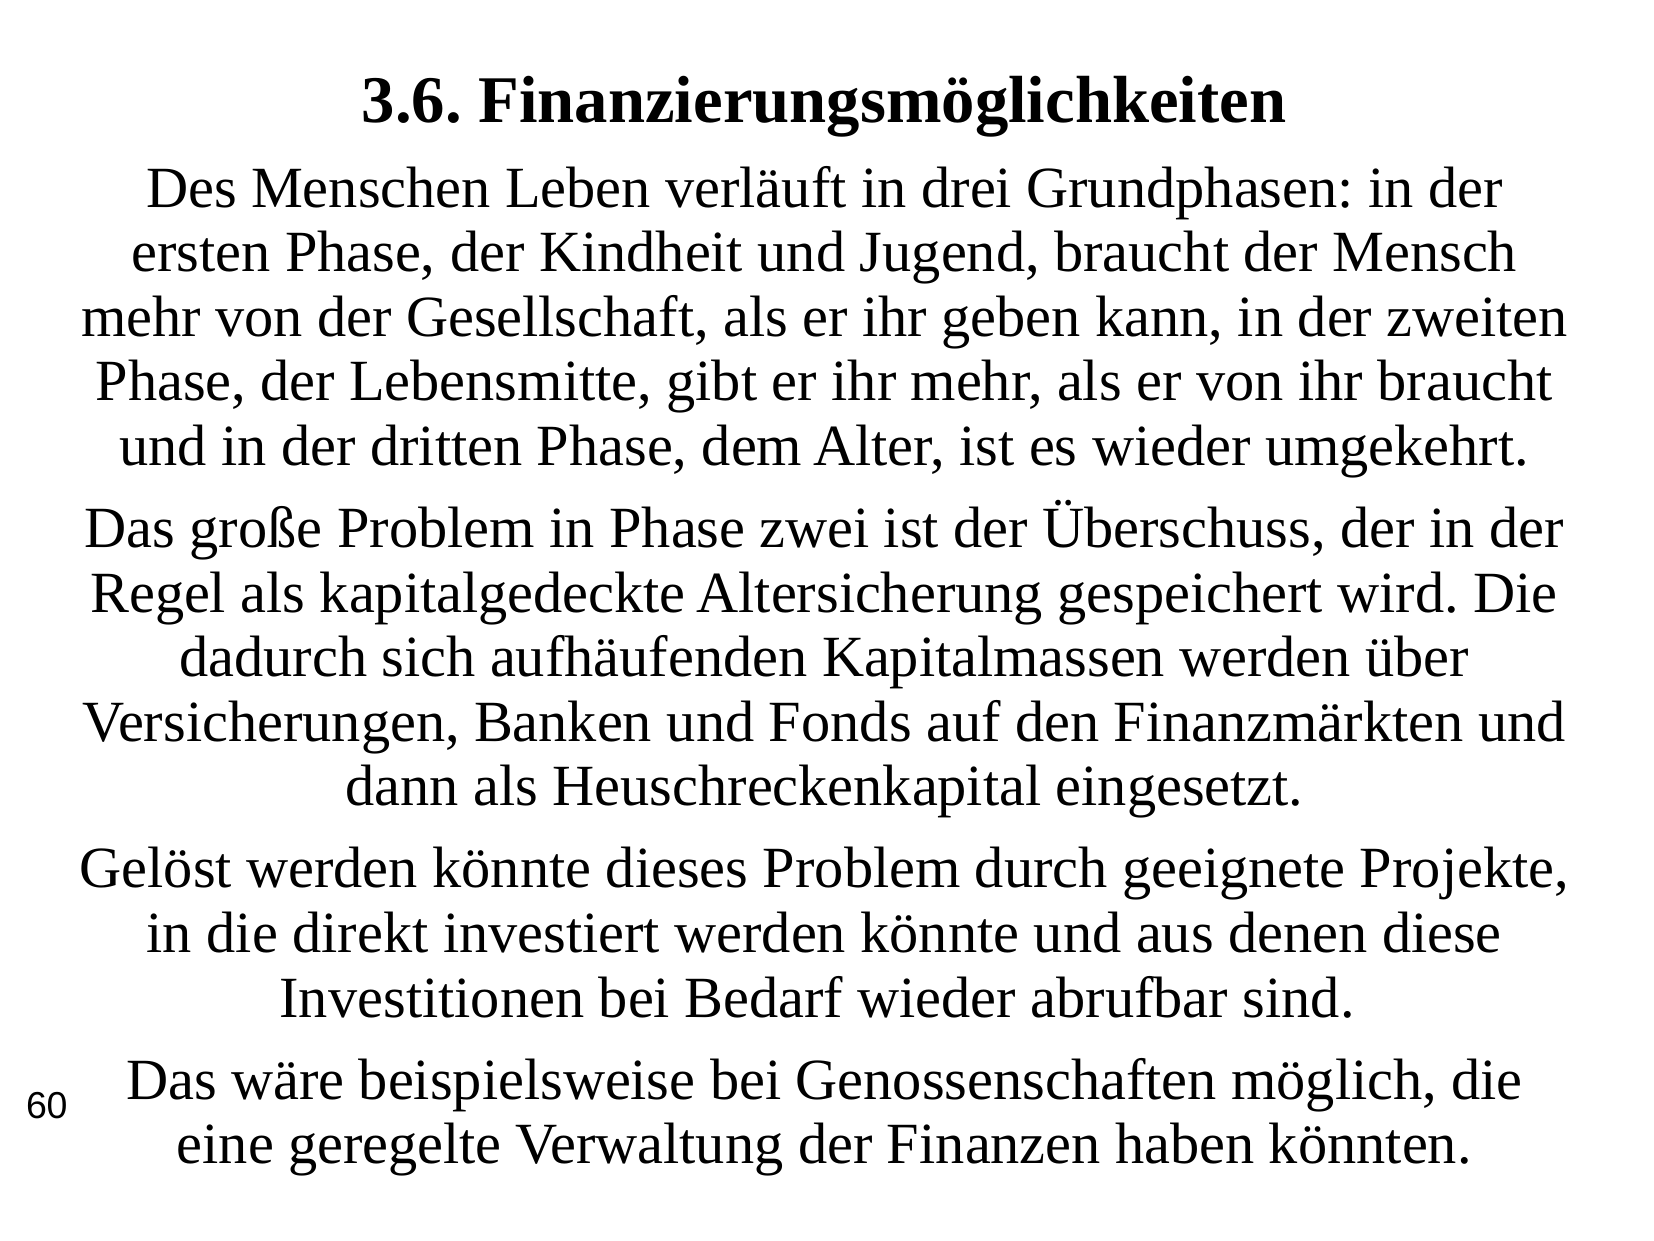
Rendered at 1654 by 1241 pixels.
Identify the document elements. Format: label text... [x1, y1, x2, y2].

text_box <Nummer> [11, 1076, 229, 1147]
text_box 3.6. Finanzierungsmöglichkeiten Des Menschen Leben verläuft in drei Grundphasen: in der ersten Phase, der Kindheit und Jugend, braucht der Mensch mehr von der Gesellschaft, als er ihr geben kann, in der zweiten Phase, der Lebensmitte, gibt er ihr mehr, als er von ihr braucht und in der dritten Phase, dem Alter, ist es wieder umgekehrt. Das große Problem in Phase zwei ist der Überschuss, der in der Regel als kapitalgedeckte Altersicherung gespeichert wird. Die dadurch sich aufhäufenden Kapitalmassen werden über Versicherungen, Banken und Fonds auf den Finanzmärkten und dann als Heuschreckenkapital eingesetzt. Gelöst werden könnte dieses Problem durch geeignete Projekte, in die direkt investiert werden könnte und aus denen diese Investitionen bei Bedarf wieder abrufbar sind. Das wäre beispielsweise bei Genossenschaften möglich, die eine geregelte Verwaltung der Finanzen haben könnten. [64, 55, 1601, 1184]
